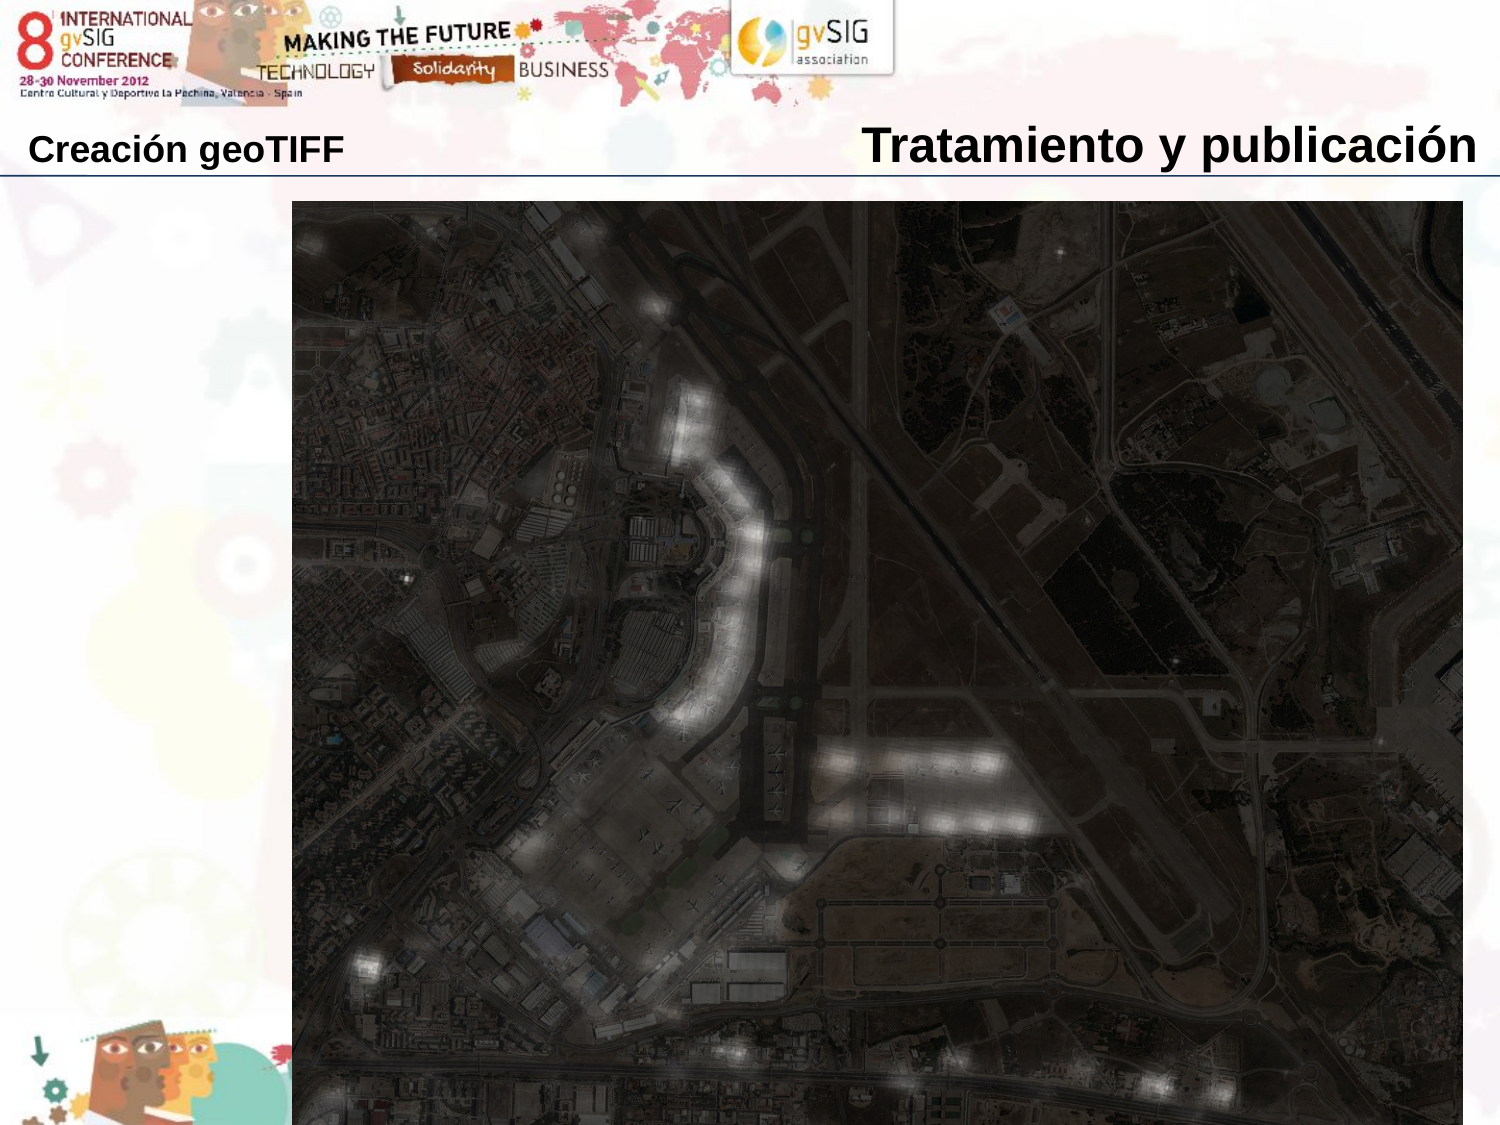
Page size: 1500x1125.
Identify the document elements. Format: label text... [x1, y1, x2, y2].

text_box Tratamiento y publicación [846, 177, 1494, 181]
text_box Tratamiento y publicación [846, 105, 1494, 175]
picture [0, 0, 1500, 175]
text_box Creación geoTIFF [13, 117, 361, 177]
picture [0, 177, 1500, 1125]
